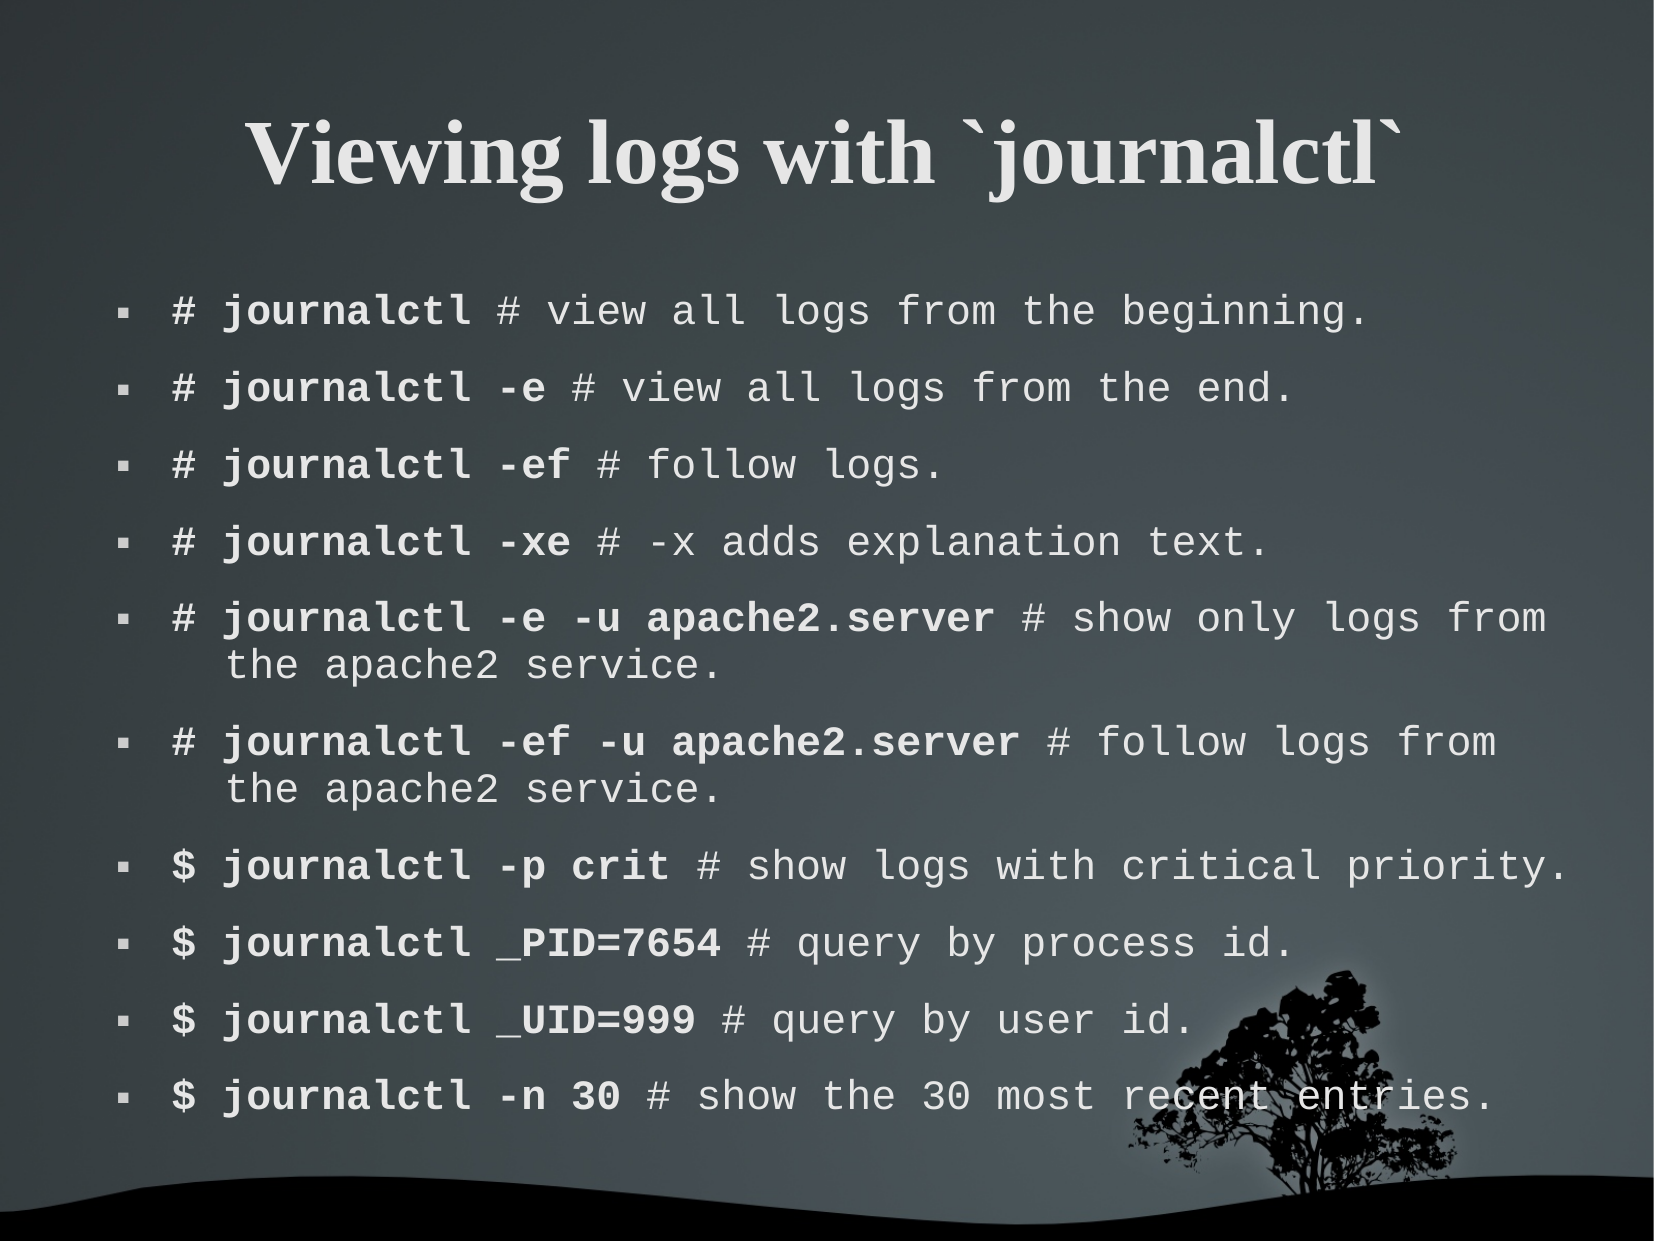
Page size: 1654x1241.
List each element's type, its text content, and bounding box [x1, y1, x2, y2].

list # journalctl # view all logs from the beginning. # journalctl -e # view all logs from the end. # journalctl -ef # follow logs. # journalctl -xe # -x adds explanation text. # journalctl -e -u apache2.server # show only logs from the apache2 service. # journalctl -ef -u apache2.server # follow logs from the apache2 service. $ journalctl -p crit # show logs with critical priority. $ journalctl _PID=7654 # query by process id. $ journalctl _UID=999 # query by user id. $ journalctl -n 30 # show the 30 most recent entries. [82, 290, 1595, 1170]
picture [0, 0, 1654, 1241]
title Viewing logs with `journalctl` [82, 49, 1571, 257]
